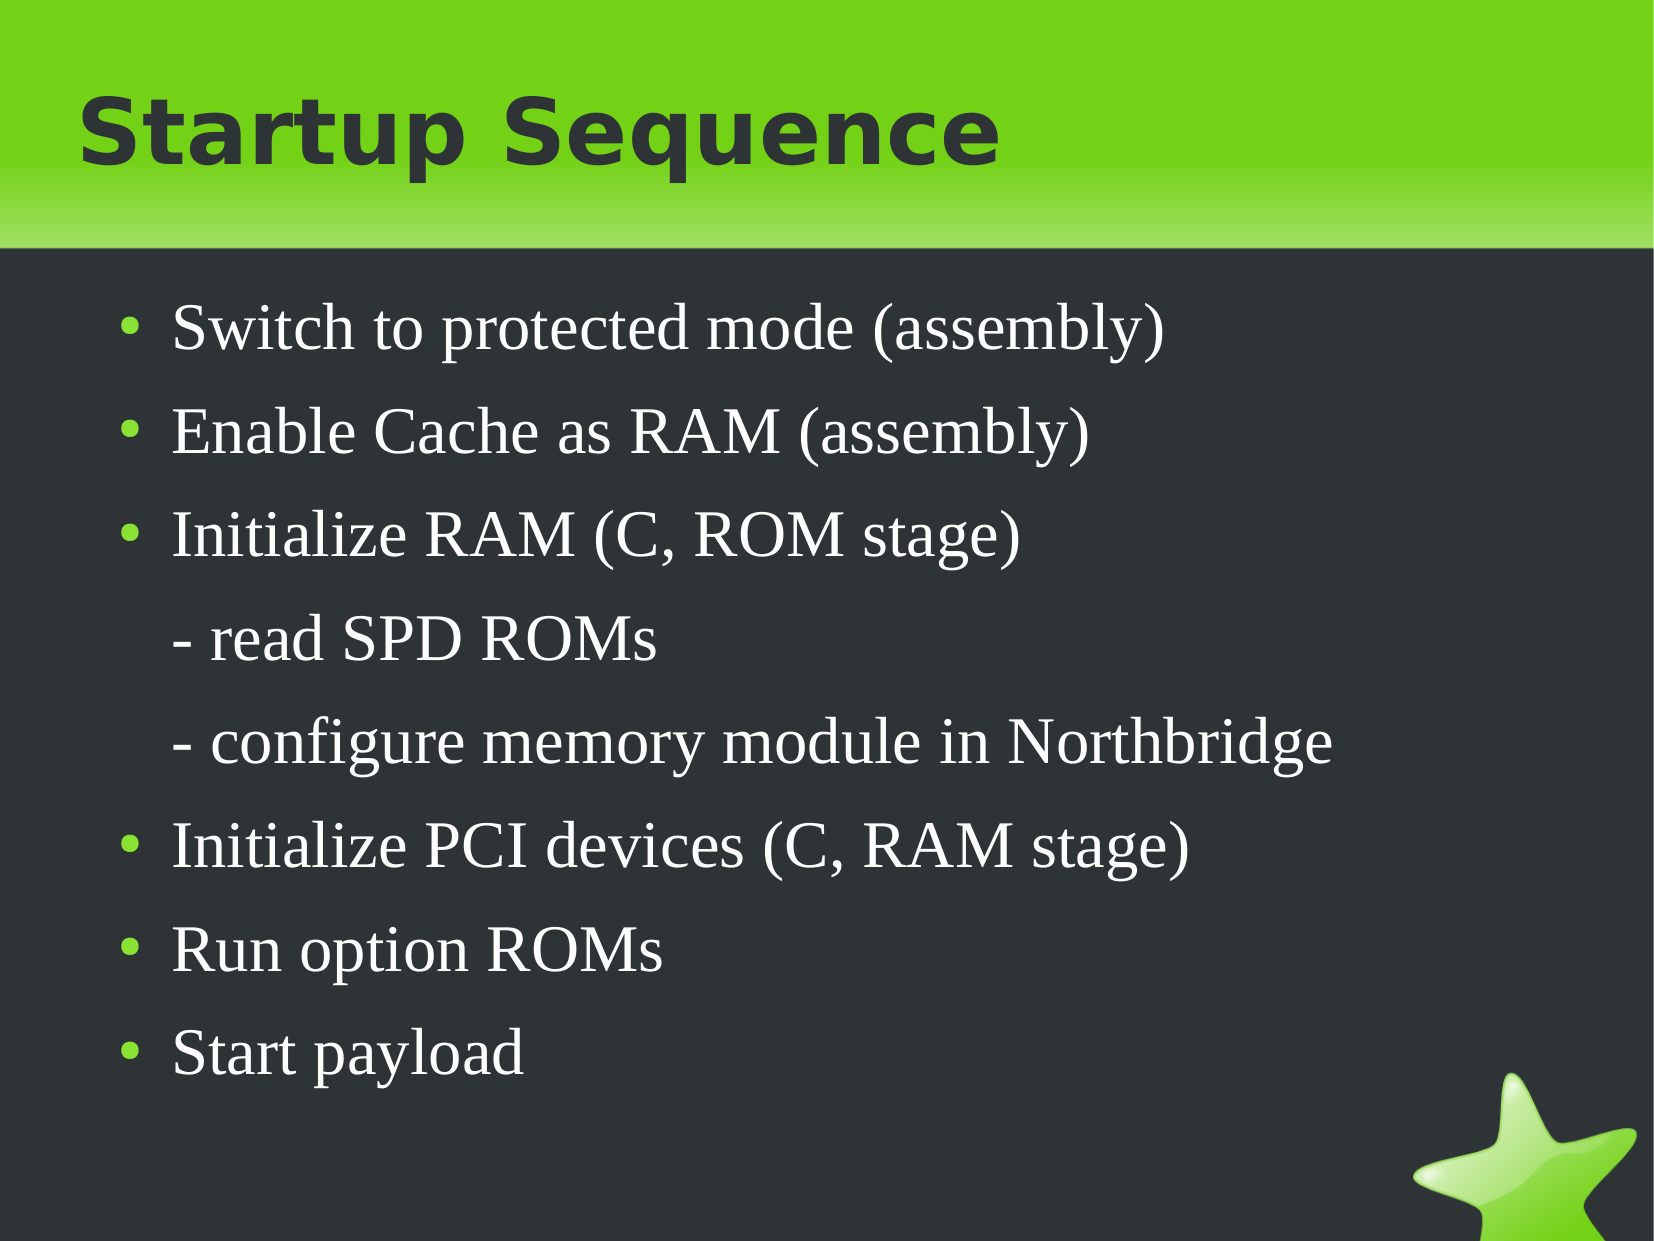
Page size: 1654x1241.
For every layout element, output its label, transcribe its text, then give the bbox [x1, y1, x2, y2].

title Startup Sequence [76, 29, 1565, 237]
picture [0, 0, 1654, 1241]
list Switch to protected mode (assembly) Enable Cache as RAM (assembly) Initialize RAM (C, ROM stage) - read SPD ROMs - configure memory module in Northbridge Initialize PCI devices (C, RAM stage) Run option ROMs Start payload [82, 290, 1571, 1144]
